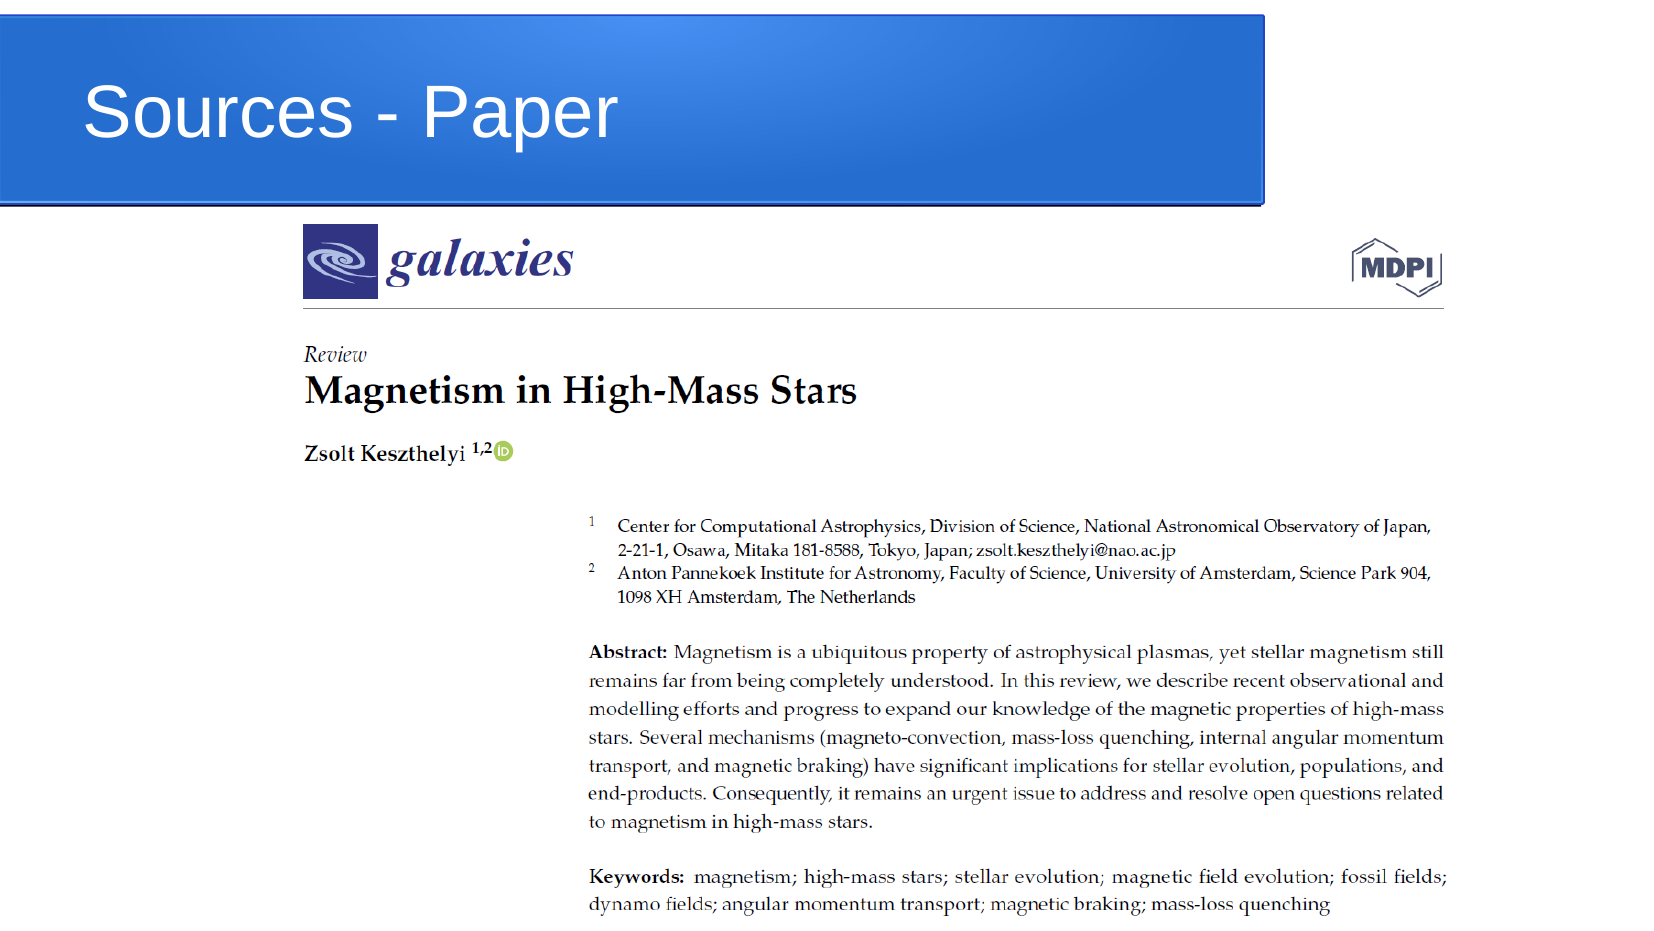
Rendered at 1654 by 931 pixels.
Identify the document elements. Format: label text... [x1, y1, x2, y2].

picture [289, 210, 1471, 931]
title Sources - Paper [82, 35, 1235, 189]
